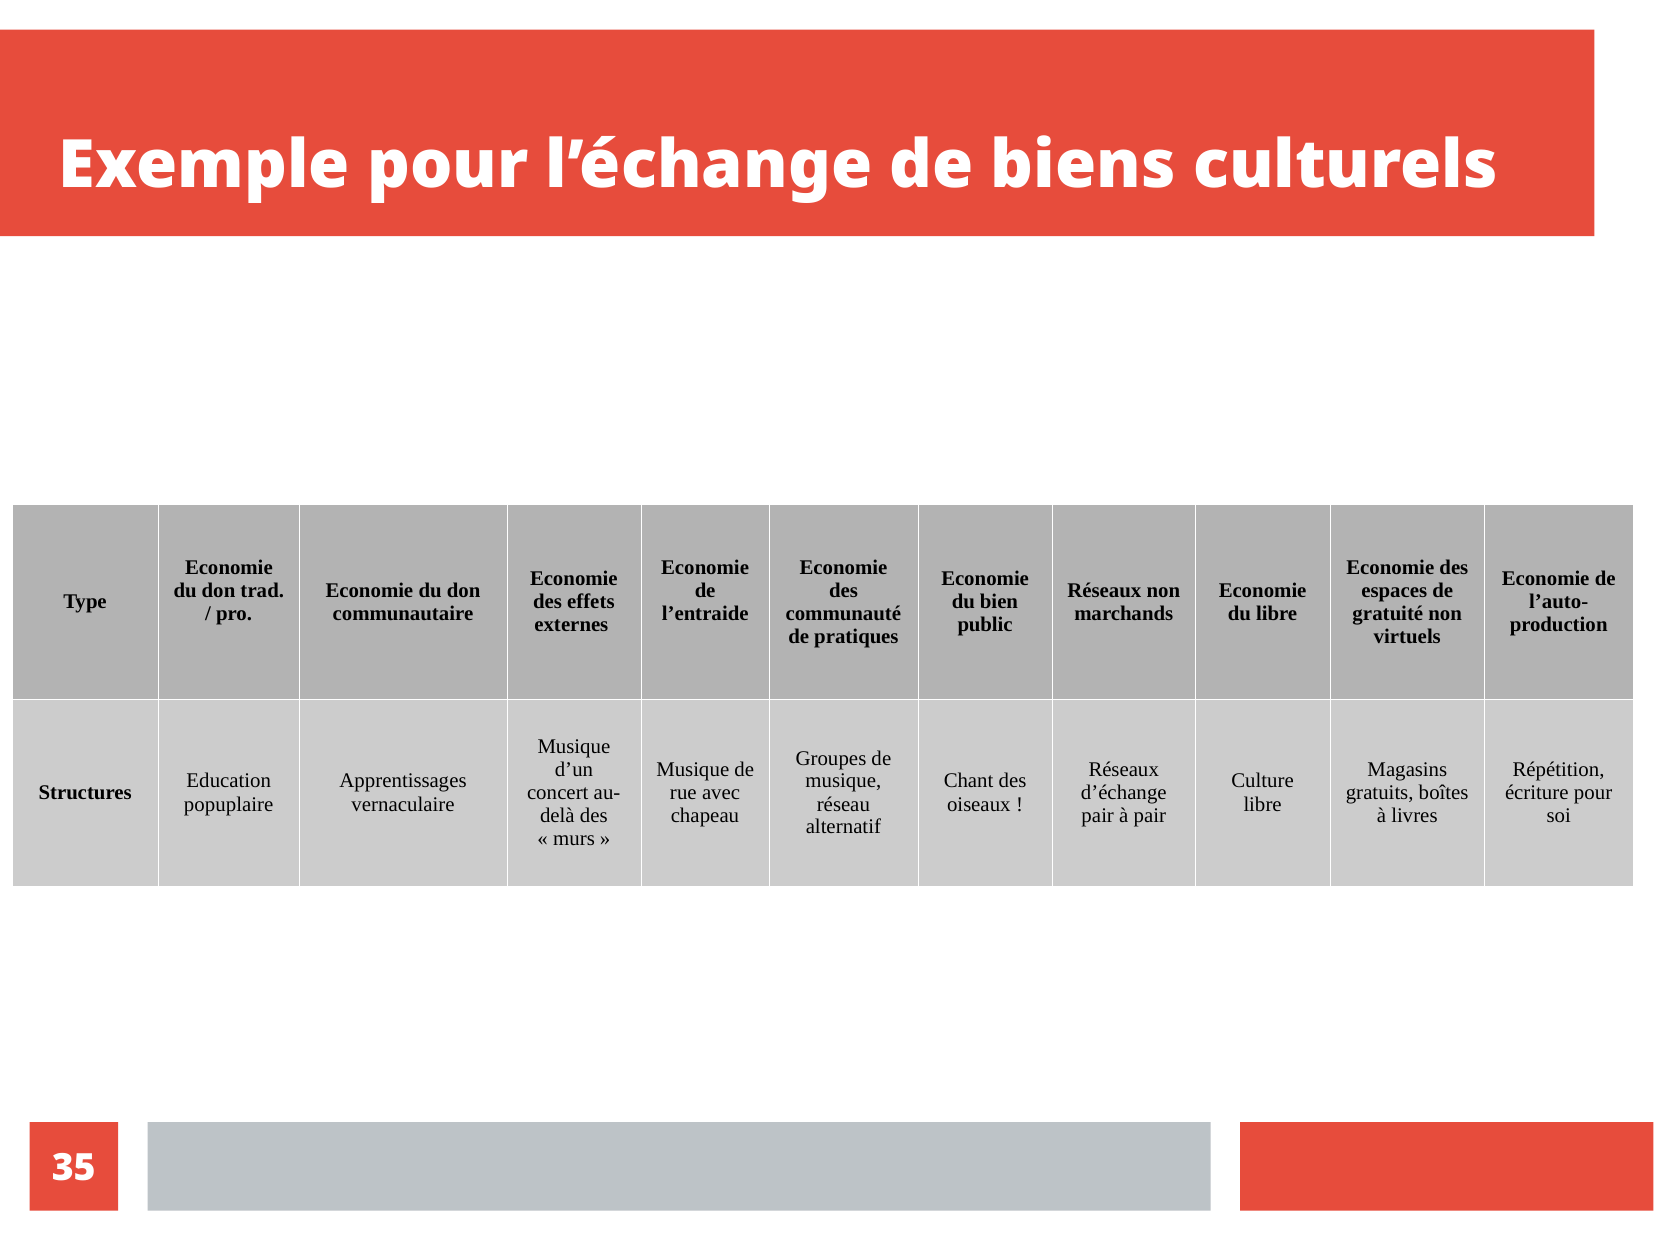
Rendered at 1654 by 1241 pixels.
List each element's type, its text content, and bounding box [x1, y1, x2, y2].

table_header Economie des communauté de pratiques [770, 505, 918, 699]
table_cell Répétition, écriture pour soi [1485, 700, 1633, 886]
table_cell Réseaux d’échange pair à pair [1053, 700, 1195, 886]
title Exemple pour l’échange de biens culturels [59, 59, 1595, 207]
table_header Réseaux non marchands [1053, 505, 1195, 699]
table_cell Chant des oiseaux ! [919, 700, 1052, 886]
table_cell Groupes de musique, réseau alternatif [770, 700, 918, 886]
table_header Economie de l’auto-production [1485, 505, 1633, 699]
table_cell Musique de rue avec chapeau [642, 700, 769, 886]
table_cell Education popuplaire [159, 700, 299, 886]
table_cell Musique d’un concert au-delà des « murs » [508, 700, 641, 886]
table_header Economie du don communautaire [300, 505, 507, 699]
table_header Economie du bien public [919, 505, 1052, 699]
table_header Economie du don trad. / pro. [159, 505, 299, 699]
table_header Type [13, 505, 158, 699]
table_cell Apprentissages vernaculaire [300, 700, 507, 886]
table_header Economie de l’entraide [642, 505, 769, 699]
table_header Economie du libre [1196, 505, 1330, 699]
table_cell Magasins gratuits, boîtes à livres [1331, 700, 1484, 886]
table_cell Structures [13, 700, 158, 886]
table_header Economie des effets externes [508, 505, 641, 699]
table_header Economie des espaces de gratuité non virtuels [1331, 505, 1484, 699]
table_cell Culture libre [1196, 700, 1330, 886]
list [11, 265, 1648, 1093]
